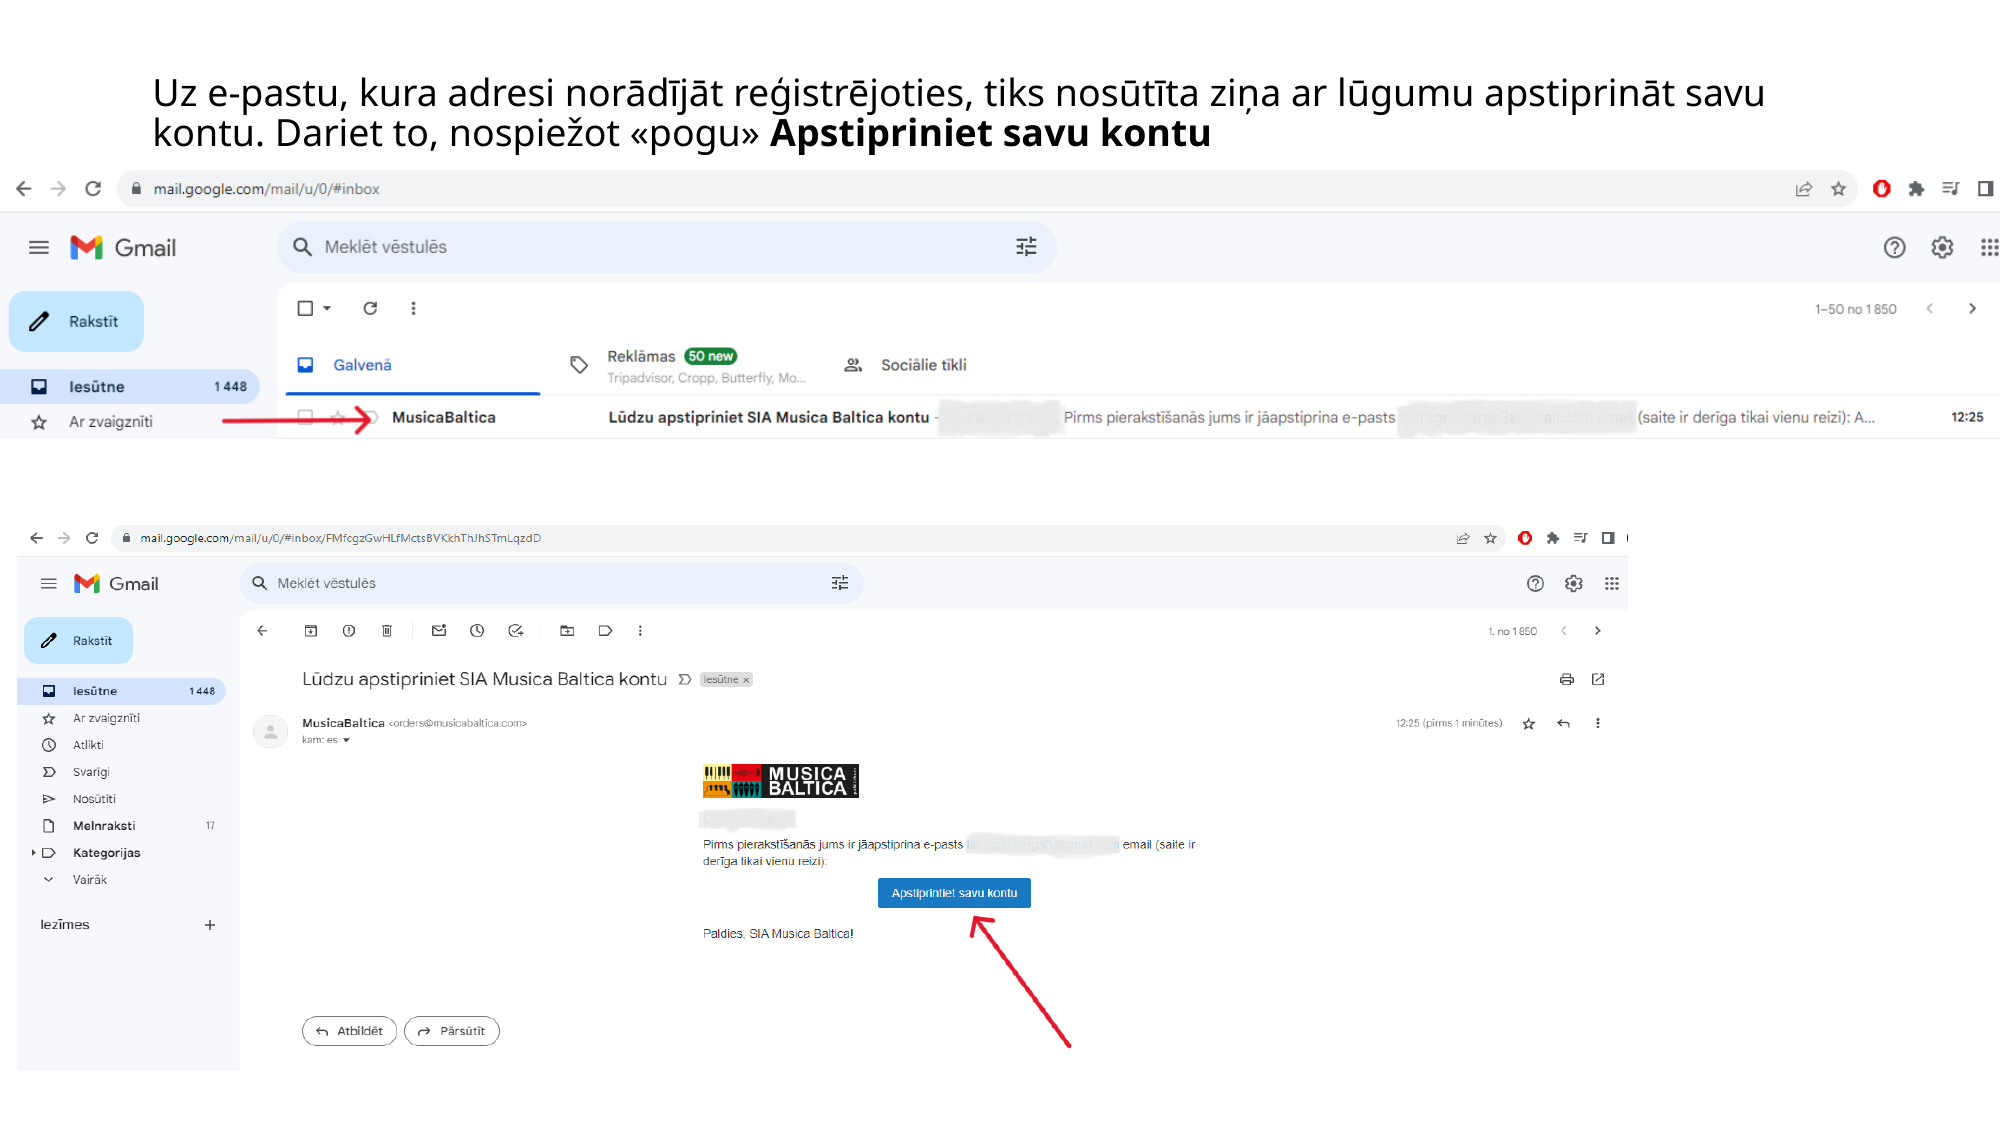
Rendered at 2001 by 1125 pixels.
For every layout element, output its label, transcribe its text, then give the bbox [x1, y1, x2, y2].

picture [0, 168, 2000, 439]
title Uz e-pastu, kura adresi norādījāt reģistrējoties, tiks nosūtīta ziņa ar lūgumu apstiprināt savu kontu. Dariet to, nospiežot «pogu» Apstipriniet savu kontu [137, 59, 1863, 168]
picture [15, 522, 1806, 1071]
